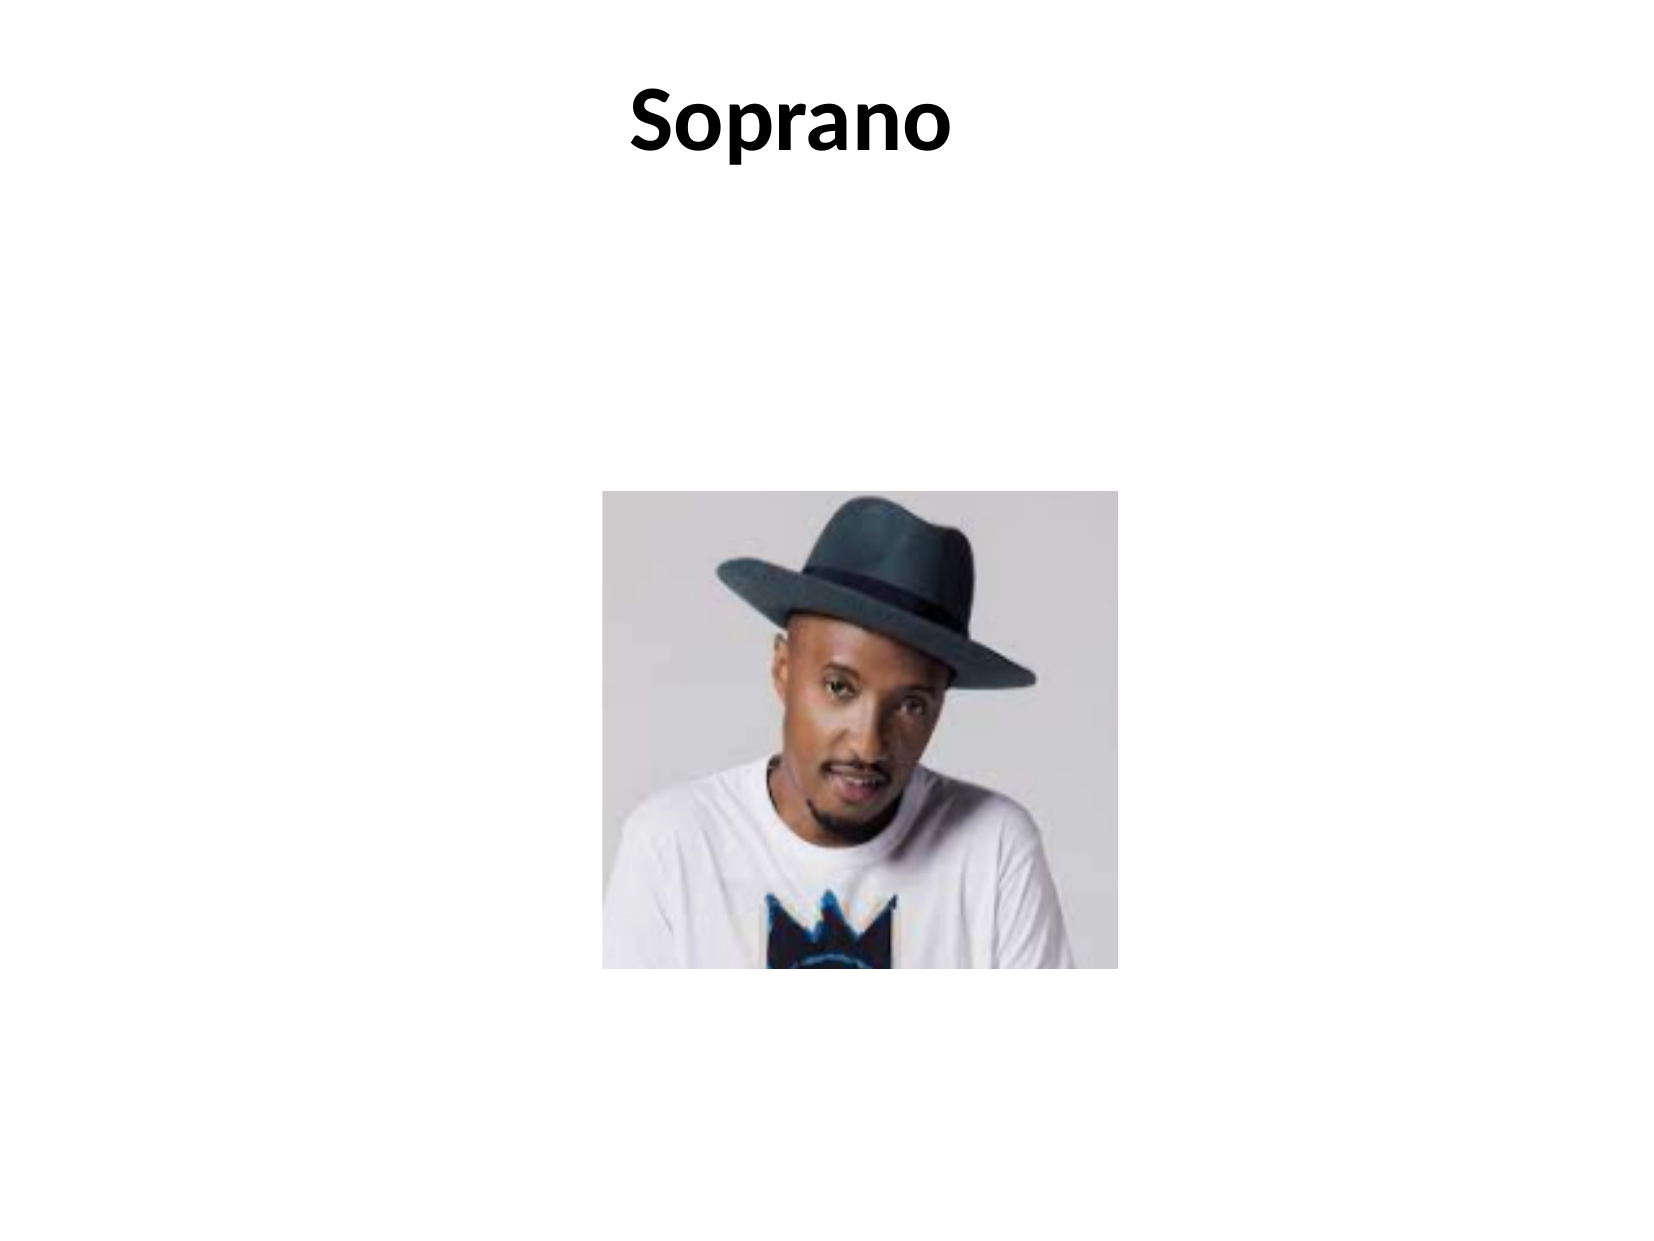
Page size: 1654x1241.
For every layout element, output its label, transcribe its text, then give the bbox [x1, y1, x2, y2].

title Soprano [47, 23, 1536, 231]
picture [602, 491, 1119, 969]
